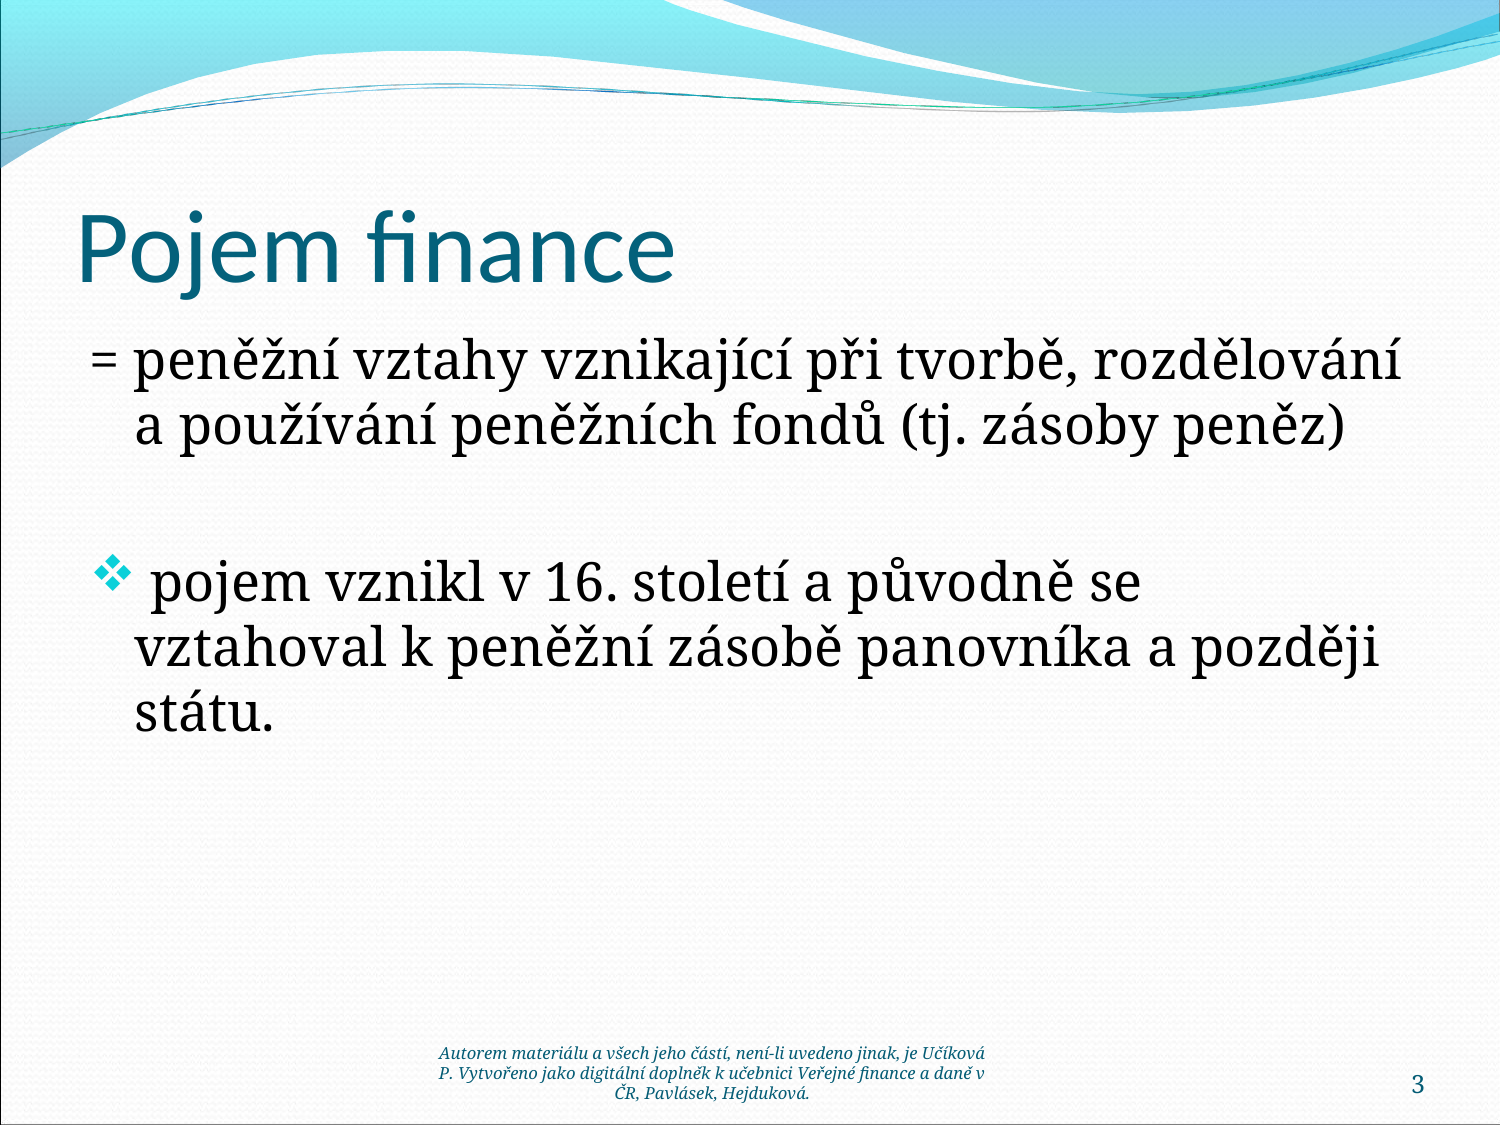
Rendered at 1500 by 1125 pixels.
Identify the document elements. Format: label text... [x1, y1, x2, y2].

list = peněžní vztahy vznikající při tvorbě, rozdělování a používání peněžních fondů (tj. zásoby peněz) pojem vznikl v 16. století a původně se vztahoval k peněžní zásobě panovníka a později státu. [75, 317, 1426, 1038]
text_box <číslo> [1299, 1042, 1426, 1103]
title Pojem finance [75, 115, 1426, 304]
picture [0, 0, 1500, 1125]
text_box Autorem materiálu a všech jeho částí, není-li uvedeno jinak, je Učíková P. Vytvořeno jako digitální doplněk k učebnici Veřejné finance a daně v ČR, Pavlásek, Hejduková. [437, 1023, 988, 1103]
